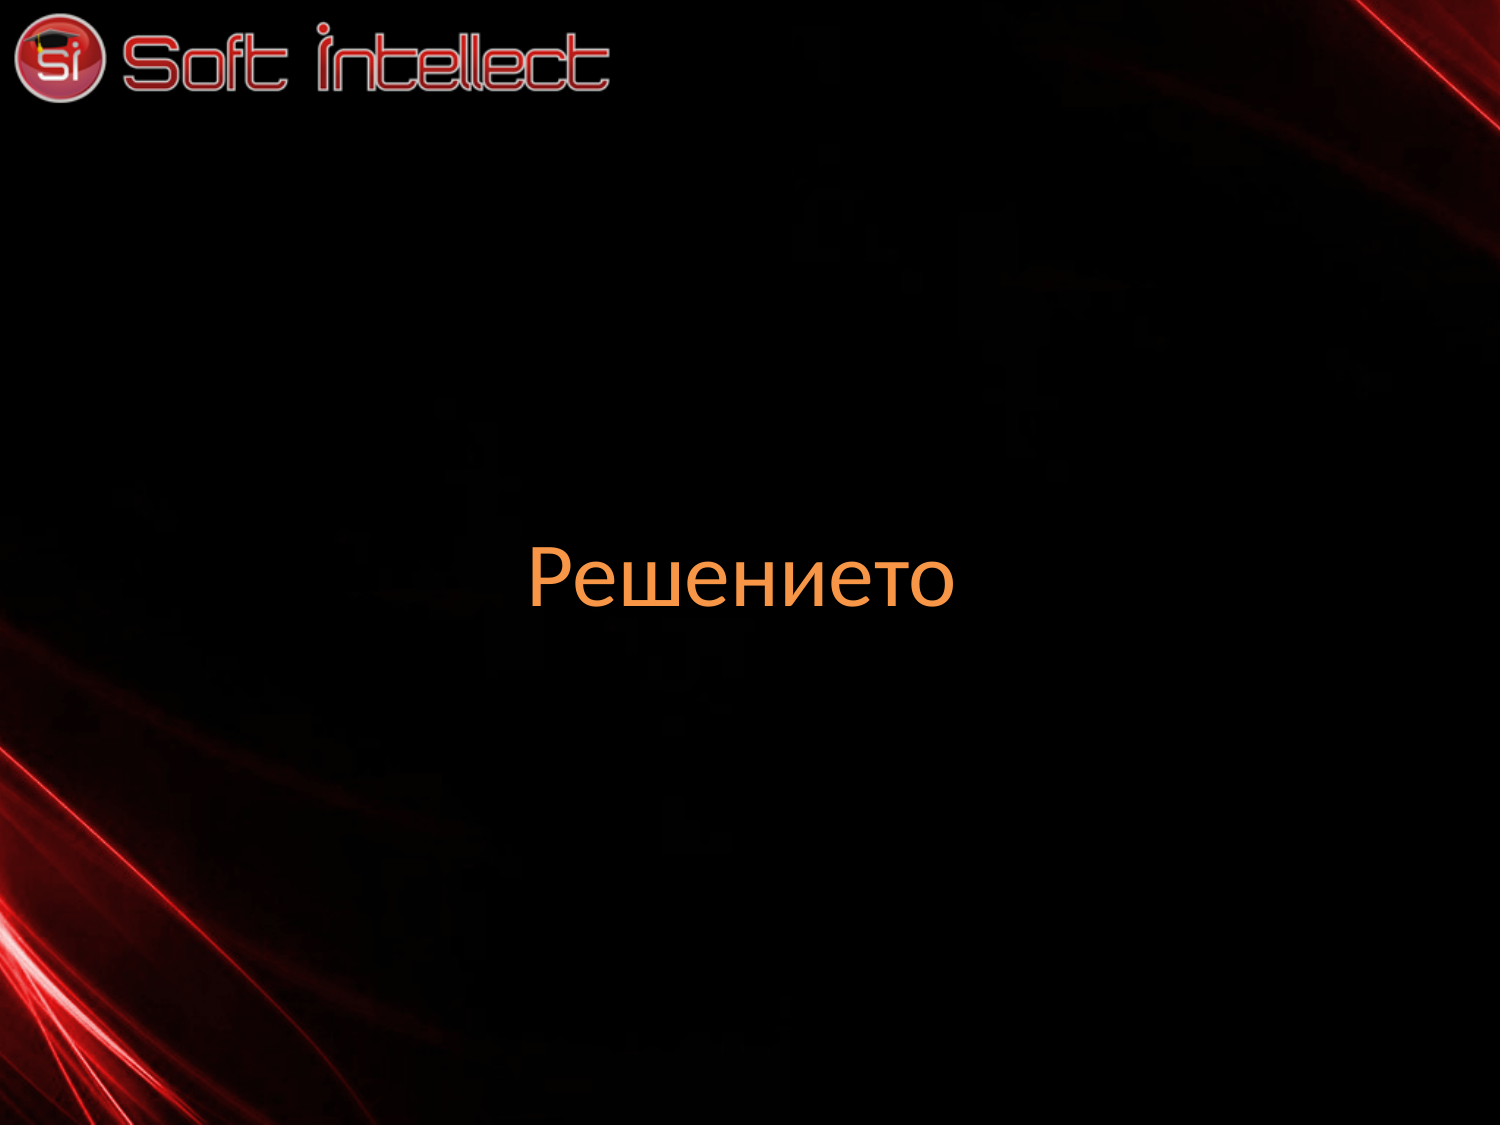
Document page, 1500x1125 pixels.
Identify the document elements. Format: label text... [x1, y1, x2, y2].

picture [0, 0, 1500, 1125]
text_box Решението [104, 449, 1379, 690]
